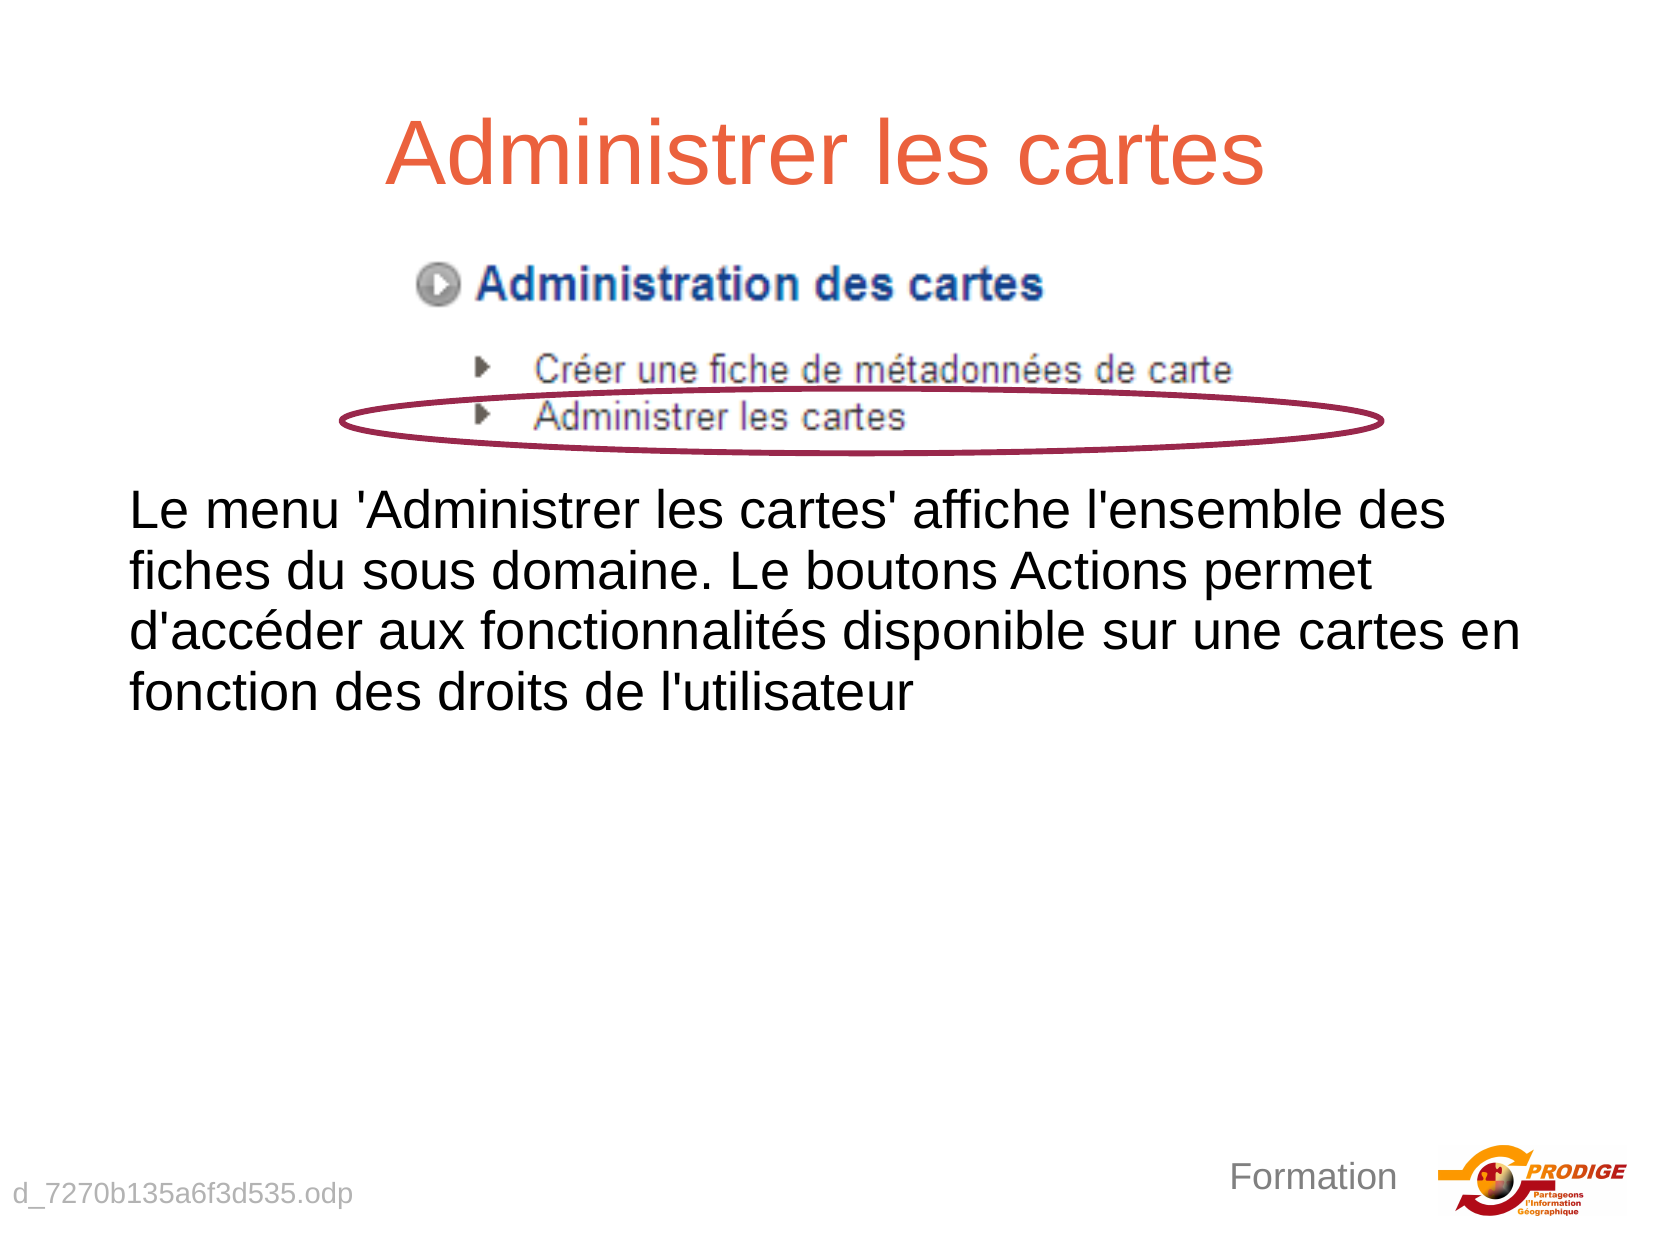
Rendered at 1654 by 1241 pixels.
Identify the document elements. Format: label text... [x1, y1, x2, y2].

picture [394, 231, 1325, 403]
picture [394, 439, 1325, 478]
title Administrer les cartes [82, 56, 1571, 250]
picture [1438, 1145, 1627, 1216]
subtitle Le menu 'Administrer les cartes' affiche l'ensemble des fiches du sous domaine. Le boutons Actions permet d'accéder aux fonctionnalités disponible sur une cartes en fonction des droits de l'utilisateur [129, 471, 1572, 731]
picture [394, 392, 1325, 450]
